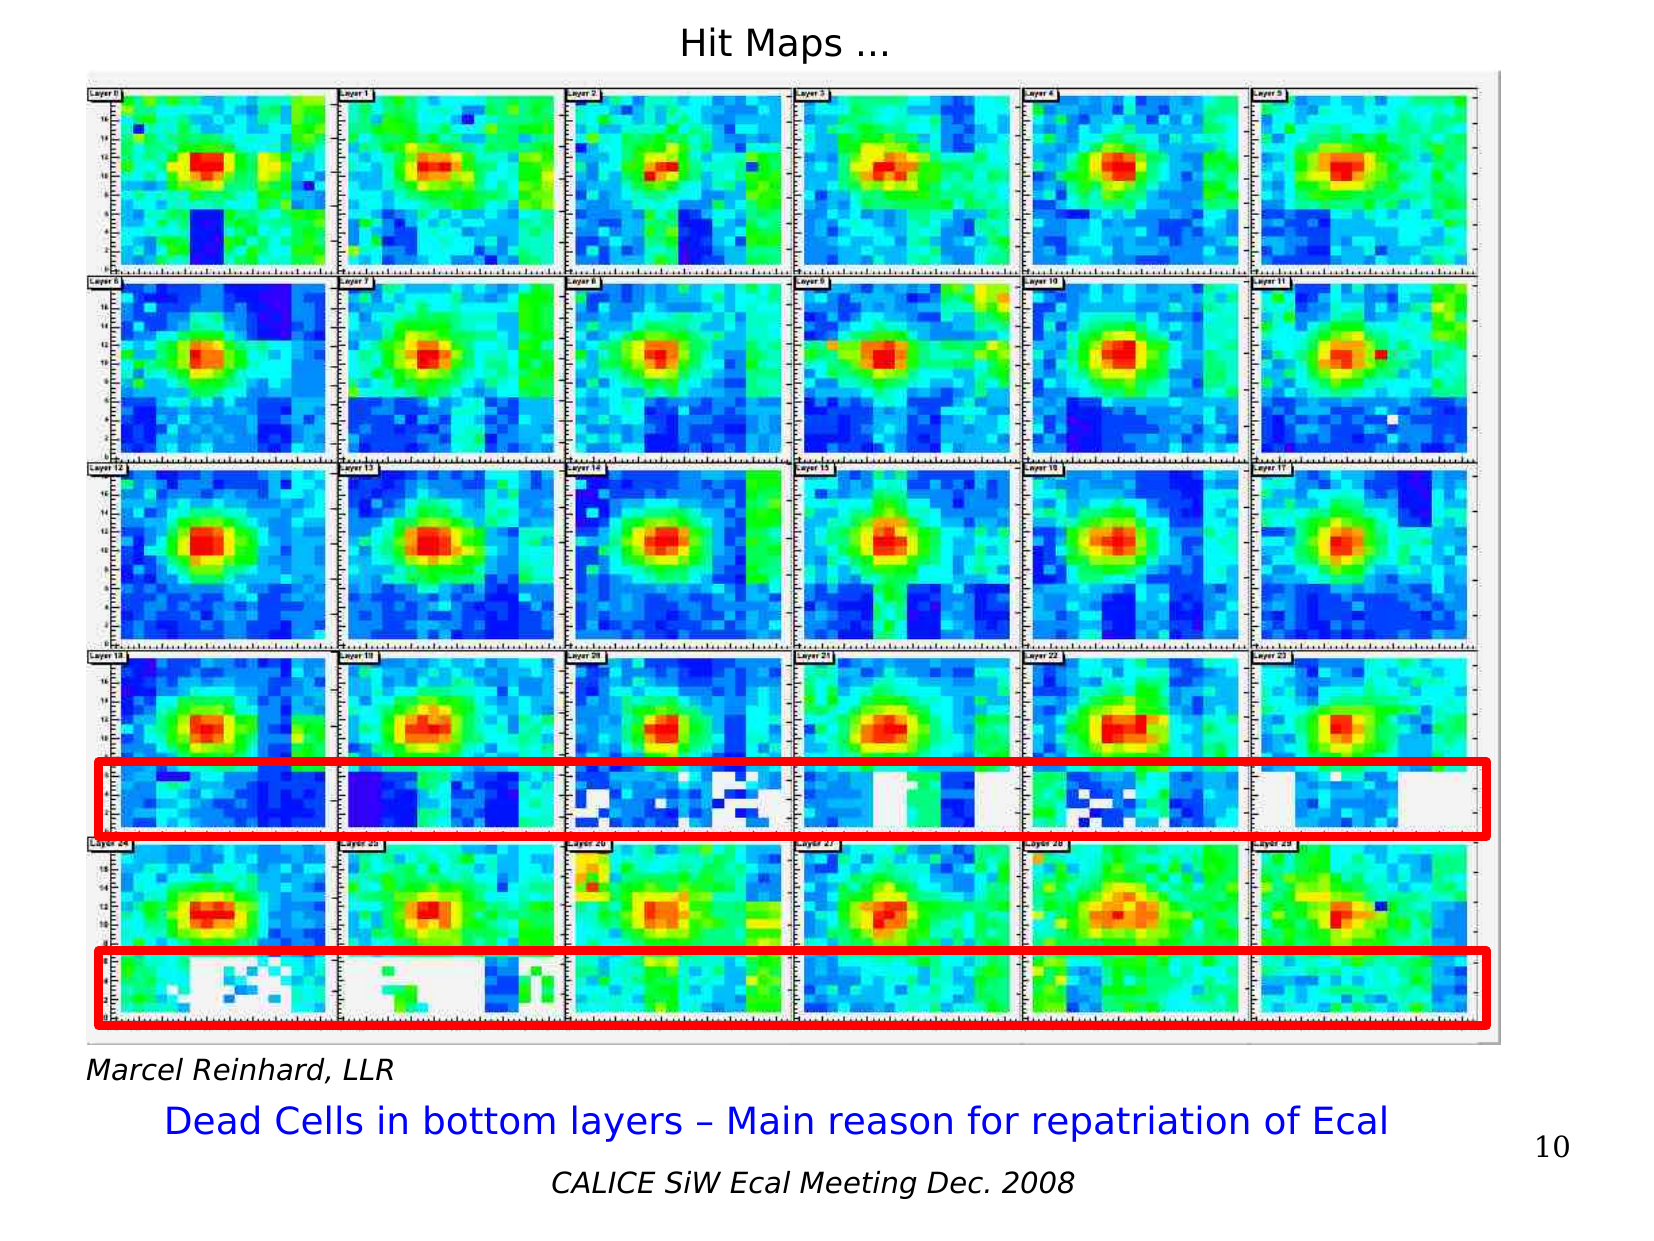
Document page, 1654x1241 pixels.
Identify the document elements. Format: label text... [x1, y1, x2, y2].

text_box Marcel Reinhard, LLR [71, 1046, 411, 1096]
text_box Dead Cells in bottom layers – Main reason for repatriation of Ecal [148, 1092, 1449, 1195]
text_box Hit Maps ... [664, 13, 902, 69]
picture [86, 69, 1501, 1045]
